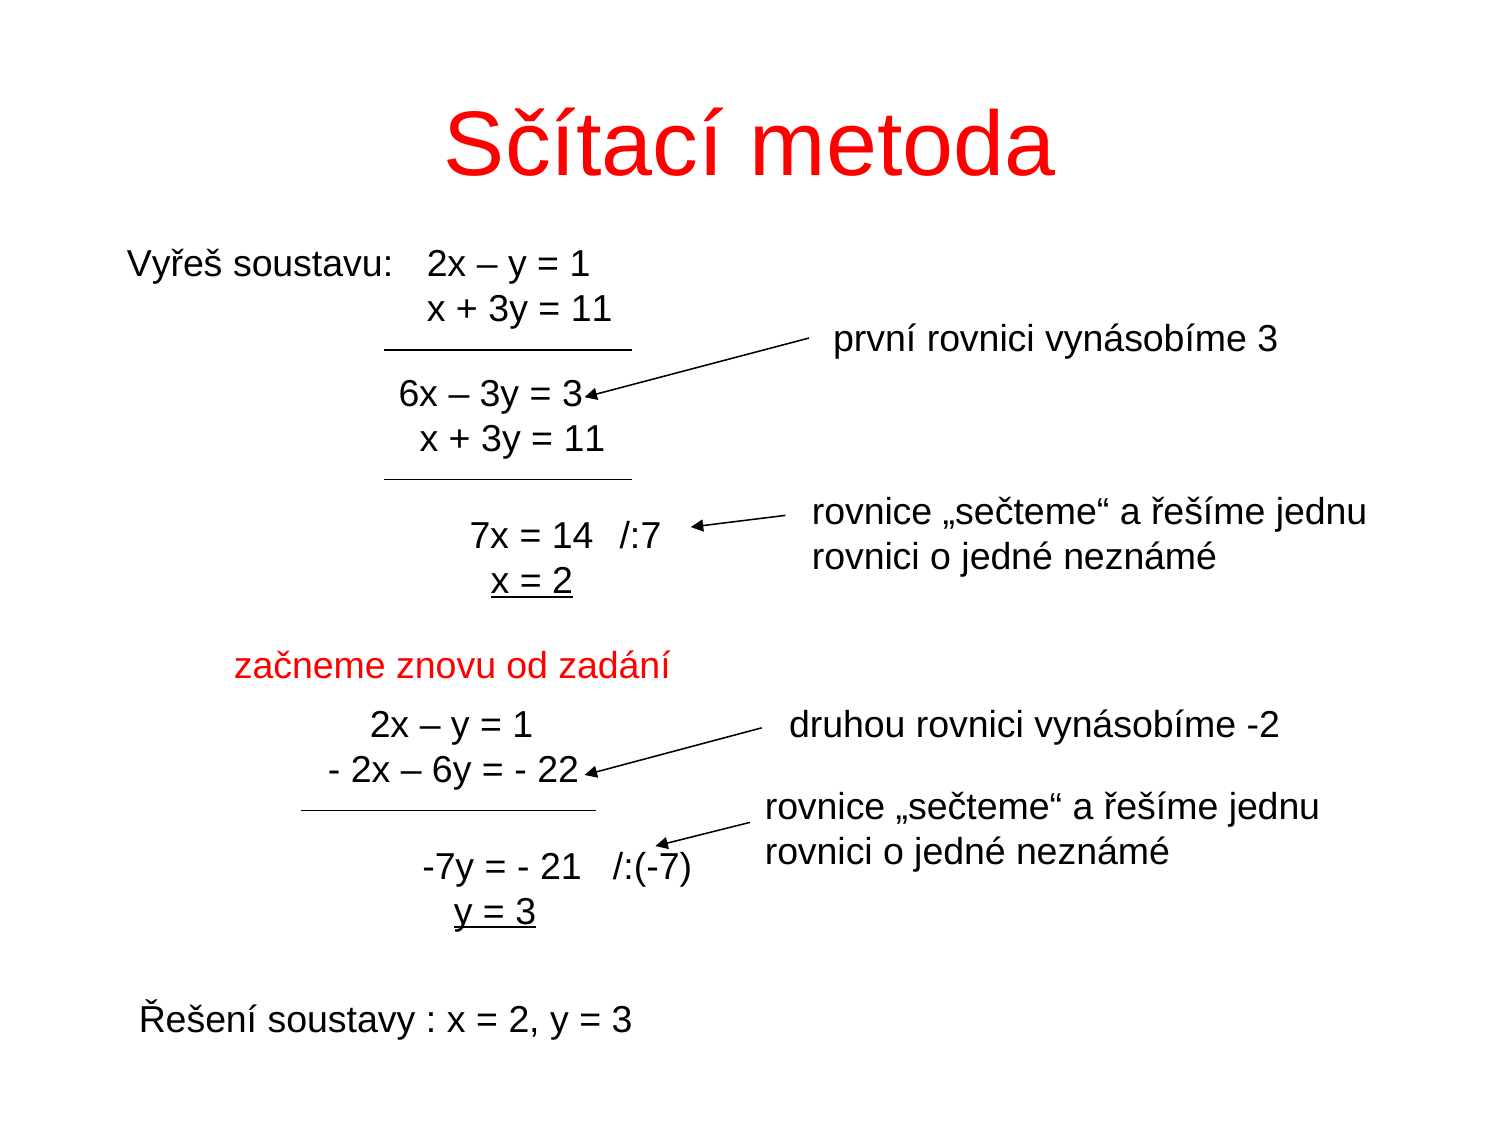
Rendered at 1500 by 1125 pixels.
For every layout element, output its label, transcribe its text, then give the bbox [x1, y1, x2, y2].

text_box -7y = - 21 /:(-7) y = 3 [407, 834, 708, 940]
text_box začneme znovu od zadání [219, 633, 686, 694]
text_box 6x – 3y = 3 x + 3y = 11 [383, 361, 621, 468]
text_box rovnice „sečteme“ a řešíme jednu rovnici o jedné neznámé [797, 479, 1412, 586]
text_box Vyřeš soustavu: 2x – y = 1 x + 3y = 11 [112, 231, 648, 338]
text_box rovnice „sečteme“ a řešíme jednu rovnici o jedné neznámé [750, 774, 1400, 881]
text_box Řešení soustavy : x = 2, y = 3 [123, 987, 648, 1049]
text_box 2x – y = 1 - 2x – 6y = - 22 [313, 694, 595, 798]
text_box druhou rovnici vynásobíme -2 [774, 692, 1295, 753]
text_box 7x = 14 /:7 x = 2 [454, 503, 677, 609]
title Sčítací metoda [75, 45, 1426, 233]
text_box první rovnici vynásobíme 3 [818, 305, 1294, 367]
